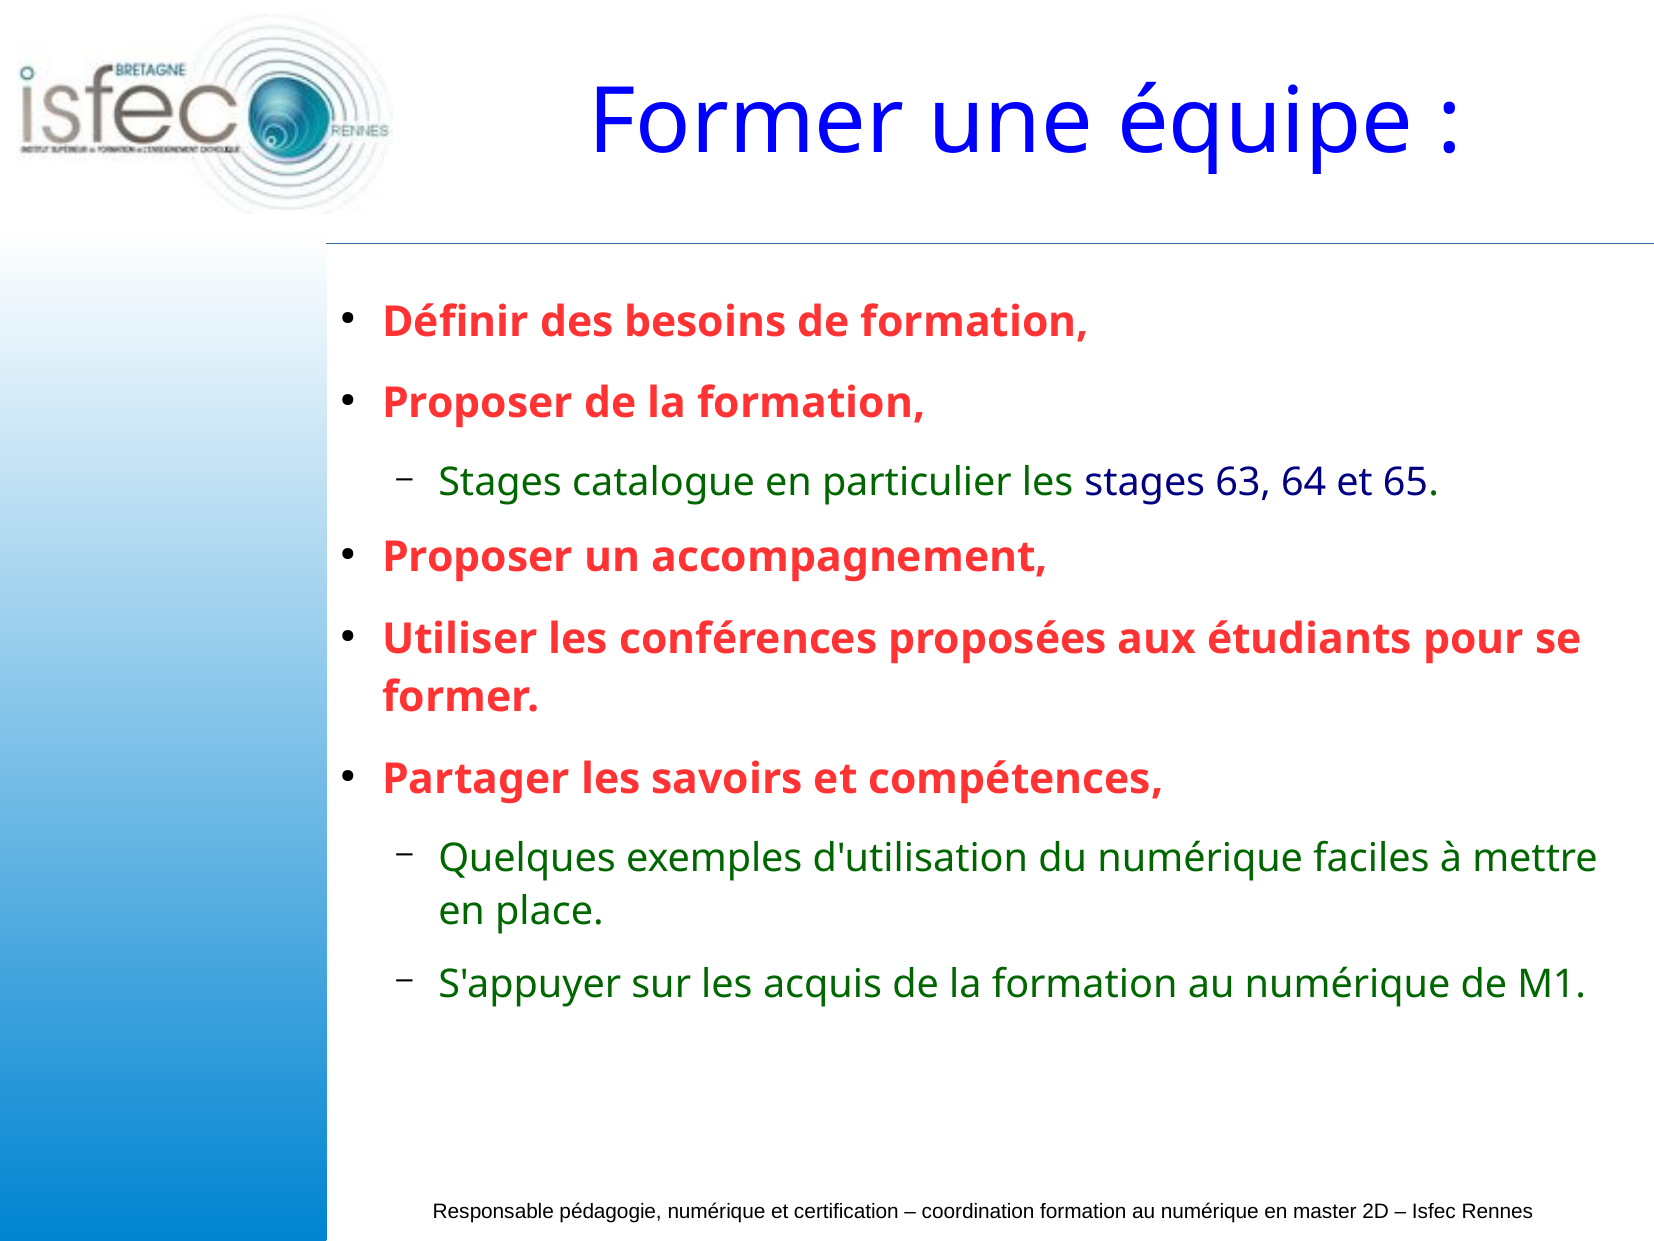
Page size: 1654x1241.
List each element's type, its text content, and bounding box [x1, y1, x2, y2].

picture [17, 11, 393, 214]
title Former une équipe : [427, 13, 1624, 221]
list Définir des besoins de formation, Proposer de la formation, Stages catalogue en particulier les stages 63, 64 et 65. Proposer un accompagnement, Utiliser les conférences proposées aux étudiants pour se former. Partager les savoirs et compétences, Quelques exemples d'utilisation du numérique faciles à mettre en place. S'appuyer sur les acquis de la formation au numérique de M1. [326, 290, 1641, 1010]
